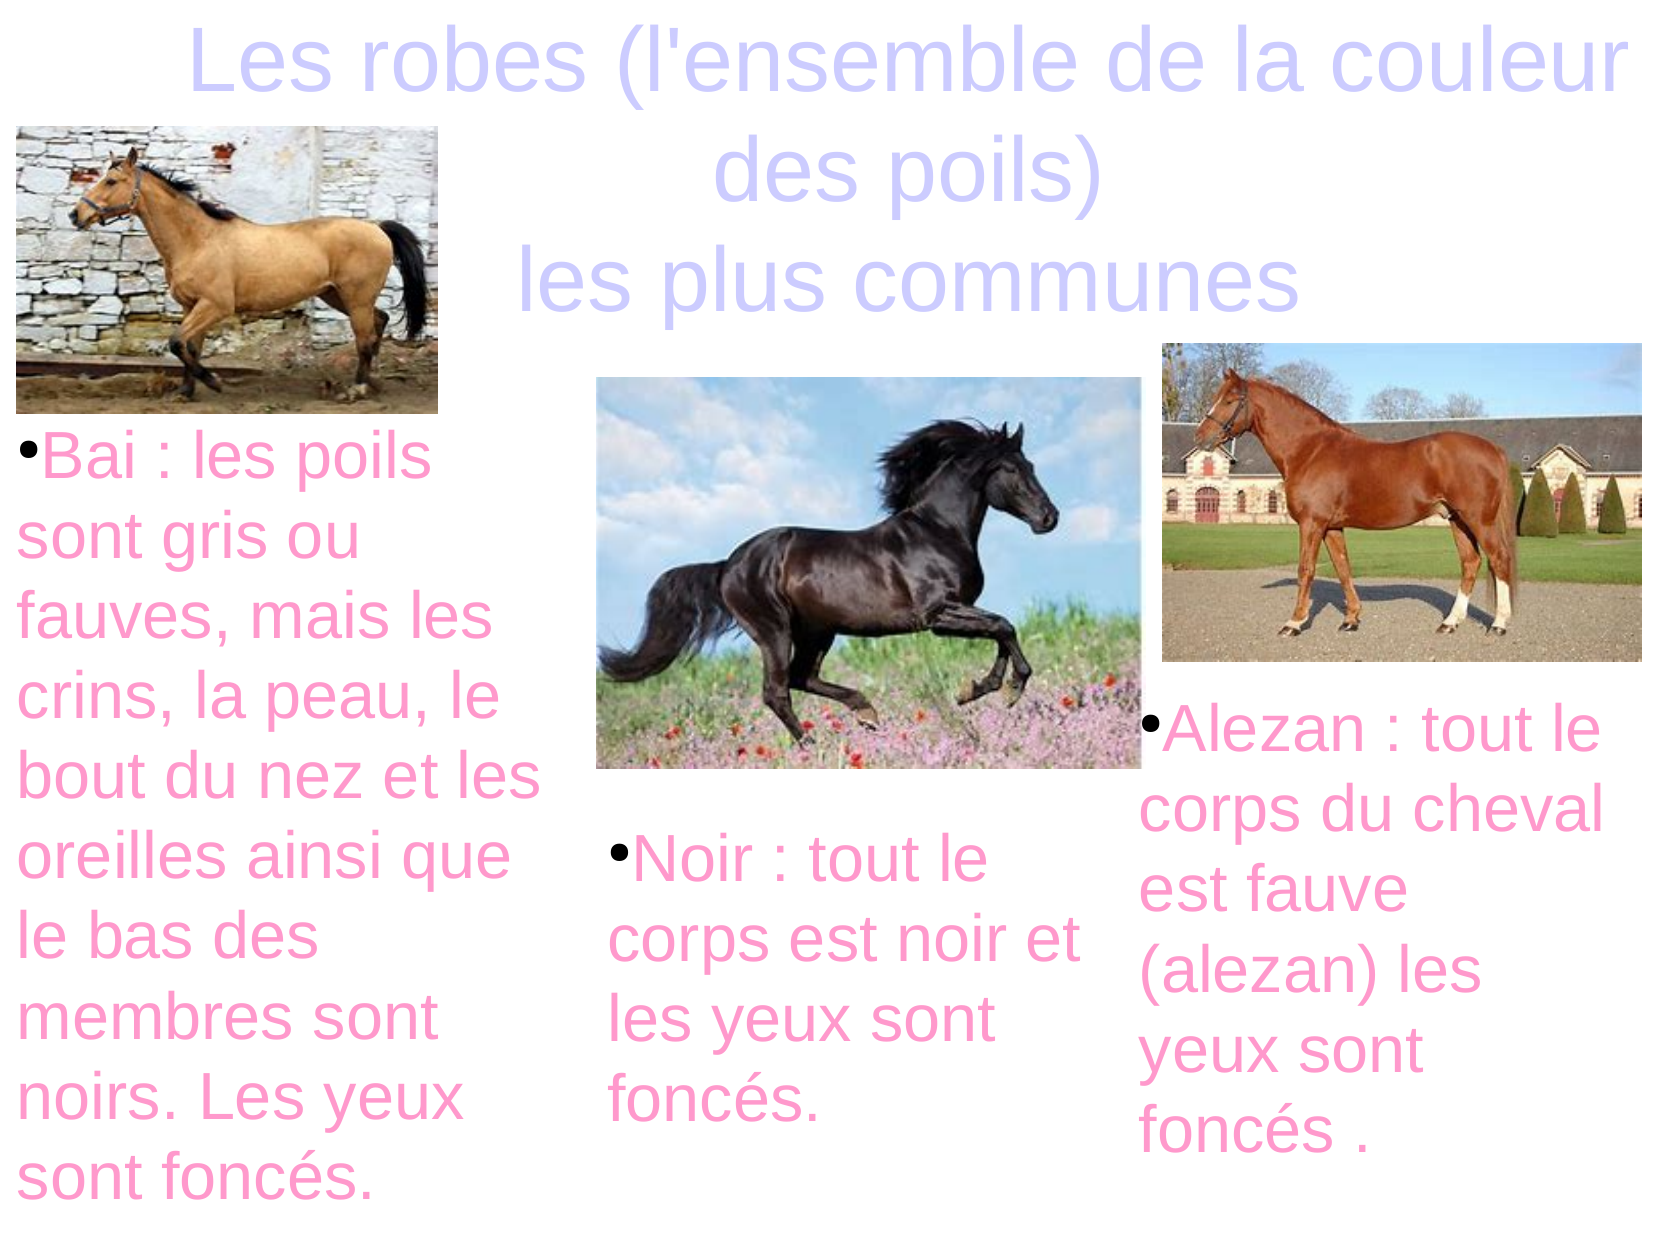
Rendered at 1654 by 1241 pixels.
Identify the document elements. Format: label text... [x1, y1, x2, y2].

list Alezan : tout le corps du cheval est fauve (alezan) les yeux sont foncés . [1138, 685, 1619, 1241]
picture [16, 126, 438, 411]
title Les robes (l'ensemble de la couleur des poils) les plus communes [165, 15, 1654, 426]
list Bai : les poils sont gris ou fauves, mais les crins, la peau, le bout du nez et les oreilles ainsi que le bas des membres sont noirs. Les yeux sont foncés. [16, 411, 561, 1235]
picture [596, 377, 1146, 769]
list Noir : tout le corps est noir et les yeux sont foncés. [607, 814, 1087, 1205]
picture [1162, 343, 1642, 662]
